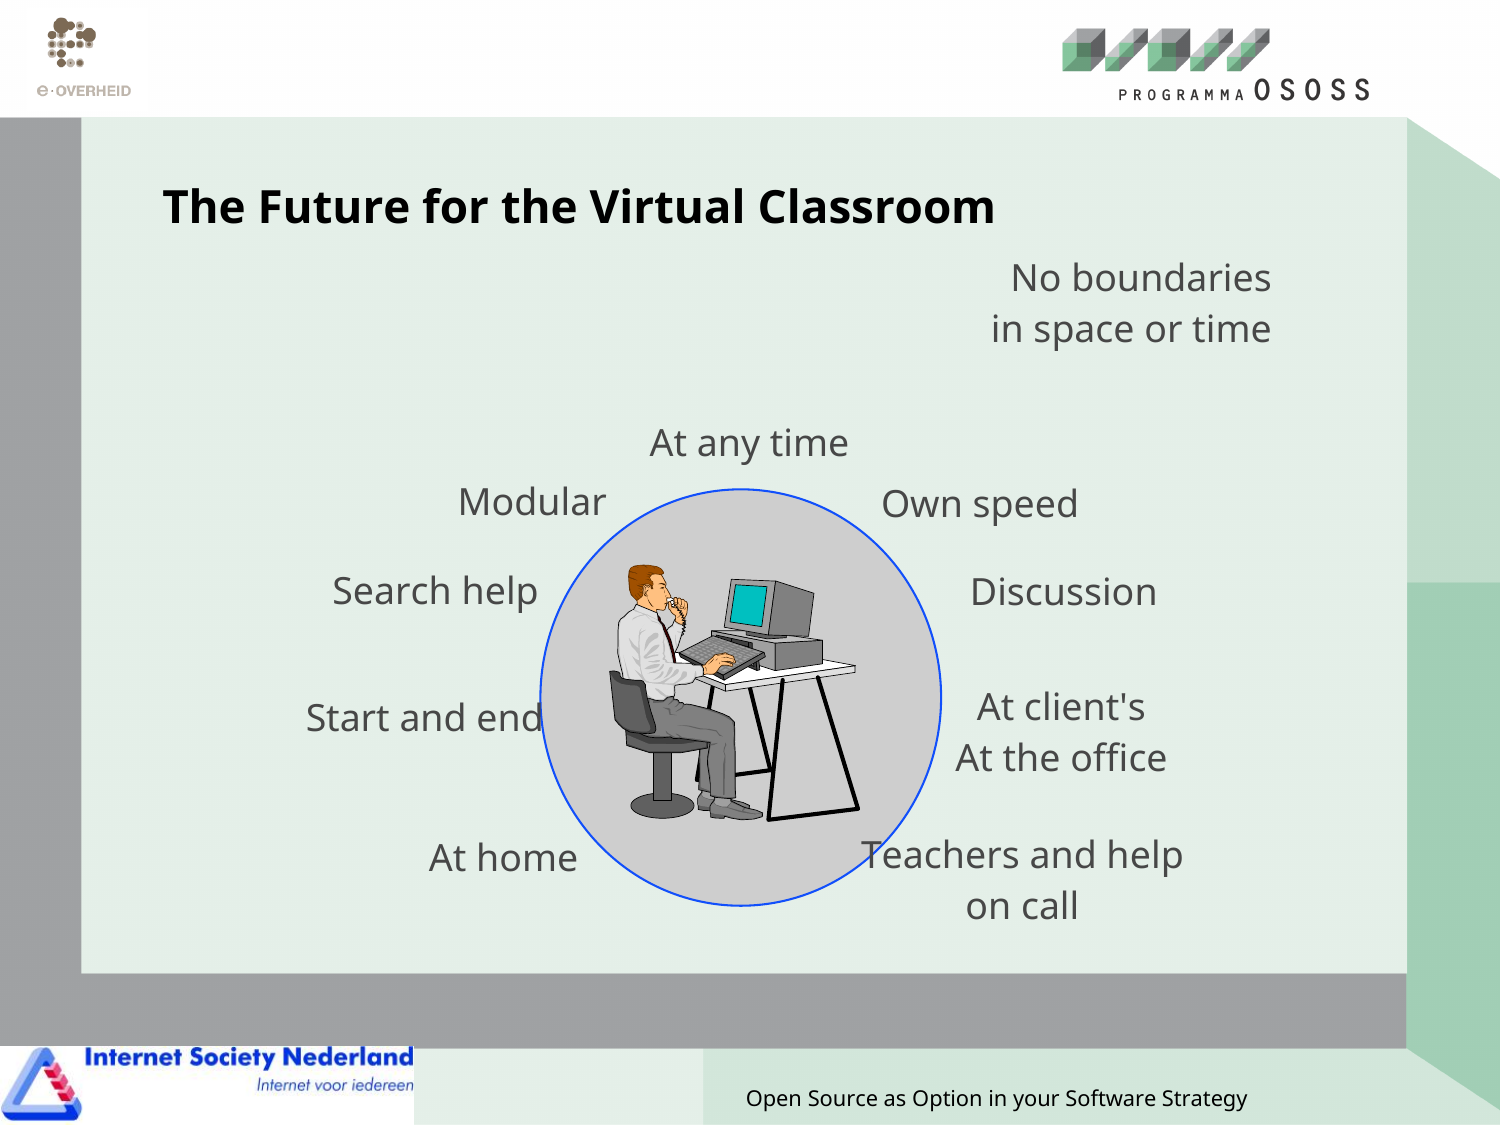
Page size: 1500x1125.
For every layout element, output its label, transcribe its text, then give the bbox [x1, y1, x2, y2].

text_box Start and end [290, 684, 559, 751]
picture [0, 0, 1500, 1125]
text_box No boundaries in space or time [975, 255, 1287, 362]
text_box At any time [634, 409, 865, 476]
text_box Own speed [866, 469, 1095, 536]
text_box Teachers and help on call [846, 820, 1199, 939]
text_box At client's At the office [940, 673, 1183, 791]
text_box At home [414, 823, 594, 891]
text_box Search help [317, 556, 554, 624]
text_box Modular [442, 468, 622, 535]
chart [608, 564, 863, 825]
text_box Discussion [955, 557, 1174, 625]
title The Future for the Virtual Classroom [162, 155, 1364, 255]
text_box [540, 489, 940, 906]
